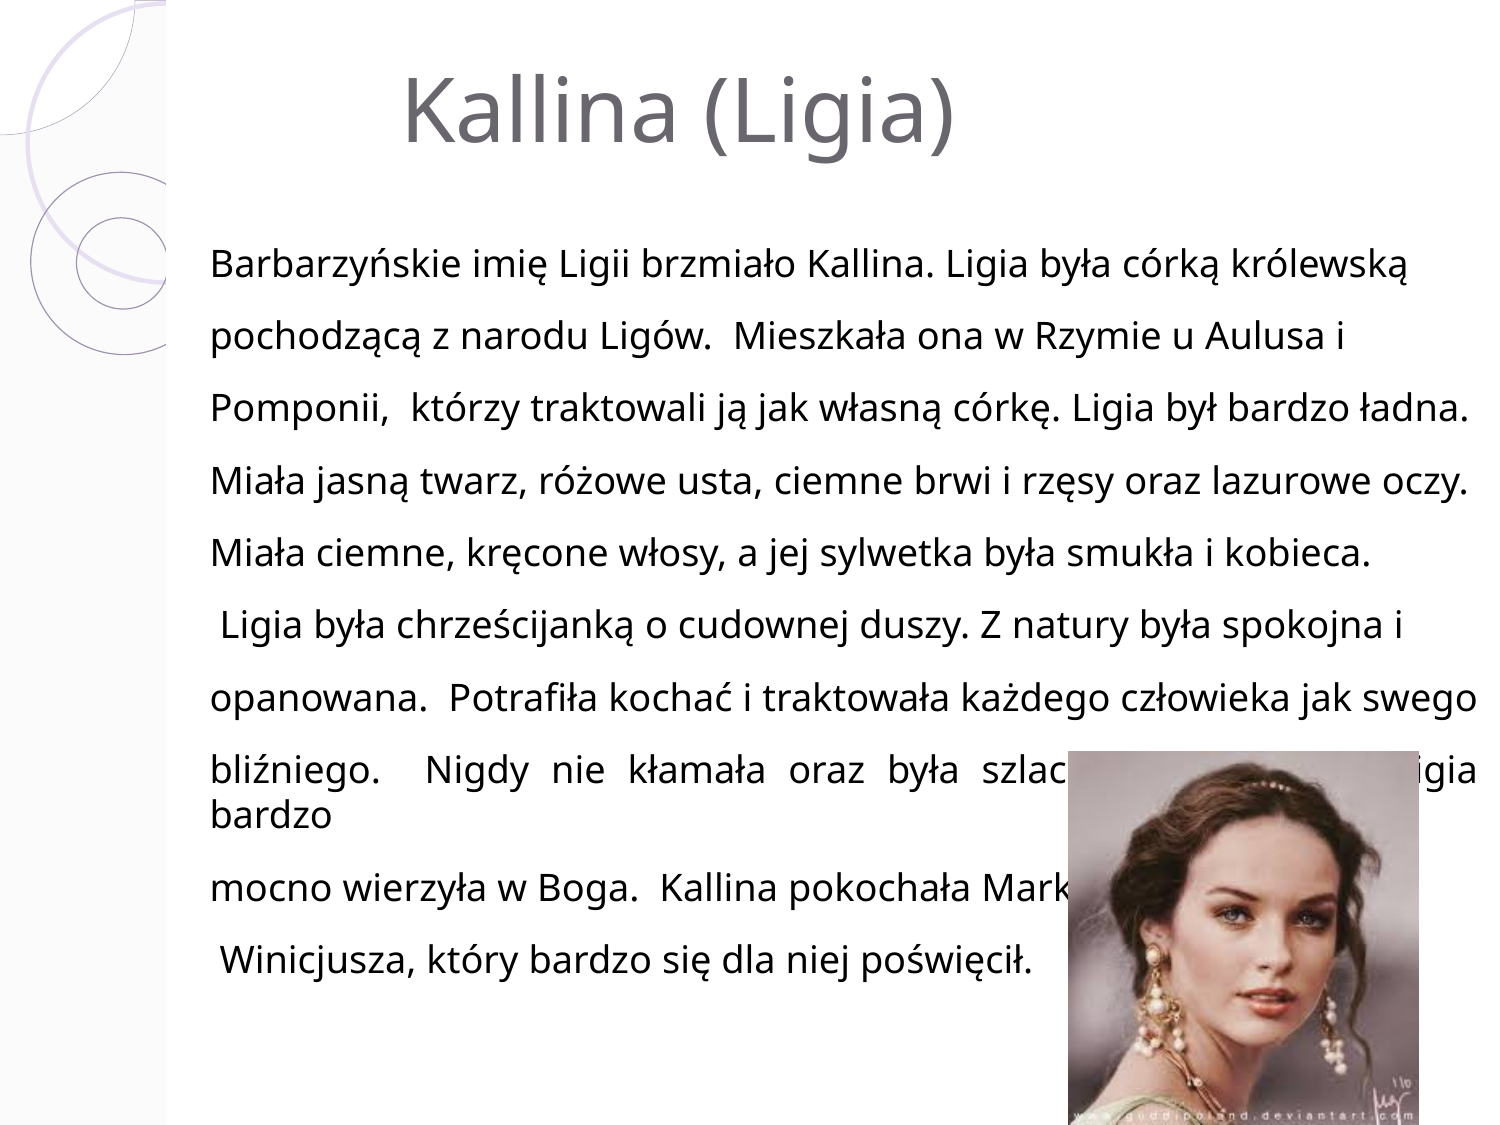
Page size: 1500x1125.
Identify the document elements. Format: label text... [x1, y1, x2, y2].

list Barbarzyńskie imię Ligii brzmiało Kallina. Ligia była córką królewską pochodzącą z narodu Ligów. Mieszkała ona w Rzymie u Aulusa i Pomponii, którzy traktowali ją jak własną córkę. Ligia był bardzo ładna. Miała jasną twarz, różowe usta, ciemne brwi i rzęsy oraz lazurowe oczy. Miała ciemne, kręcone włosy, a jej sylwetka była smukła i kobieca. Ligia była chrześcijanką o cudownej duszy. Z natury była spokojna i opanowana. Potrafiła kochać i traktowała każdego człowieka jak swego bliźniego. Nigdy nie kłamała oraz była szlachetna i uczciwa. Ligia bardzo mocno wierzyła w Boga. Kallina pokochała Marka Winicjusza, który bardzo się dla niej poświęcił. [194, 231, 1500, 1020]
title Kallina (Ligia) [235, 45, 1466, 231]
picture [1068, 751, 1419, 1125]
